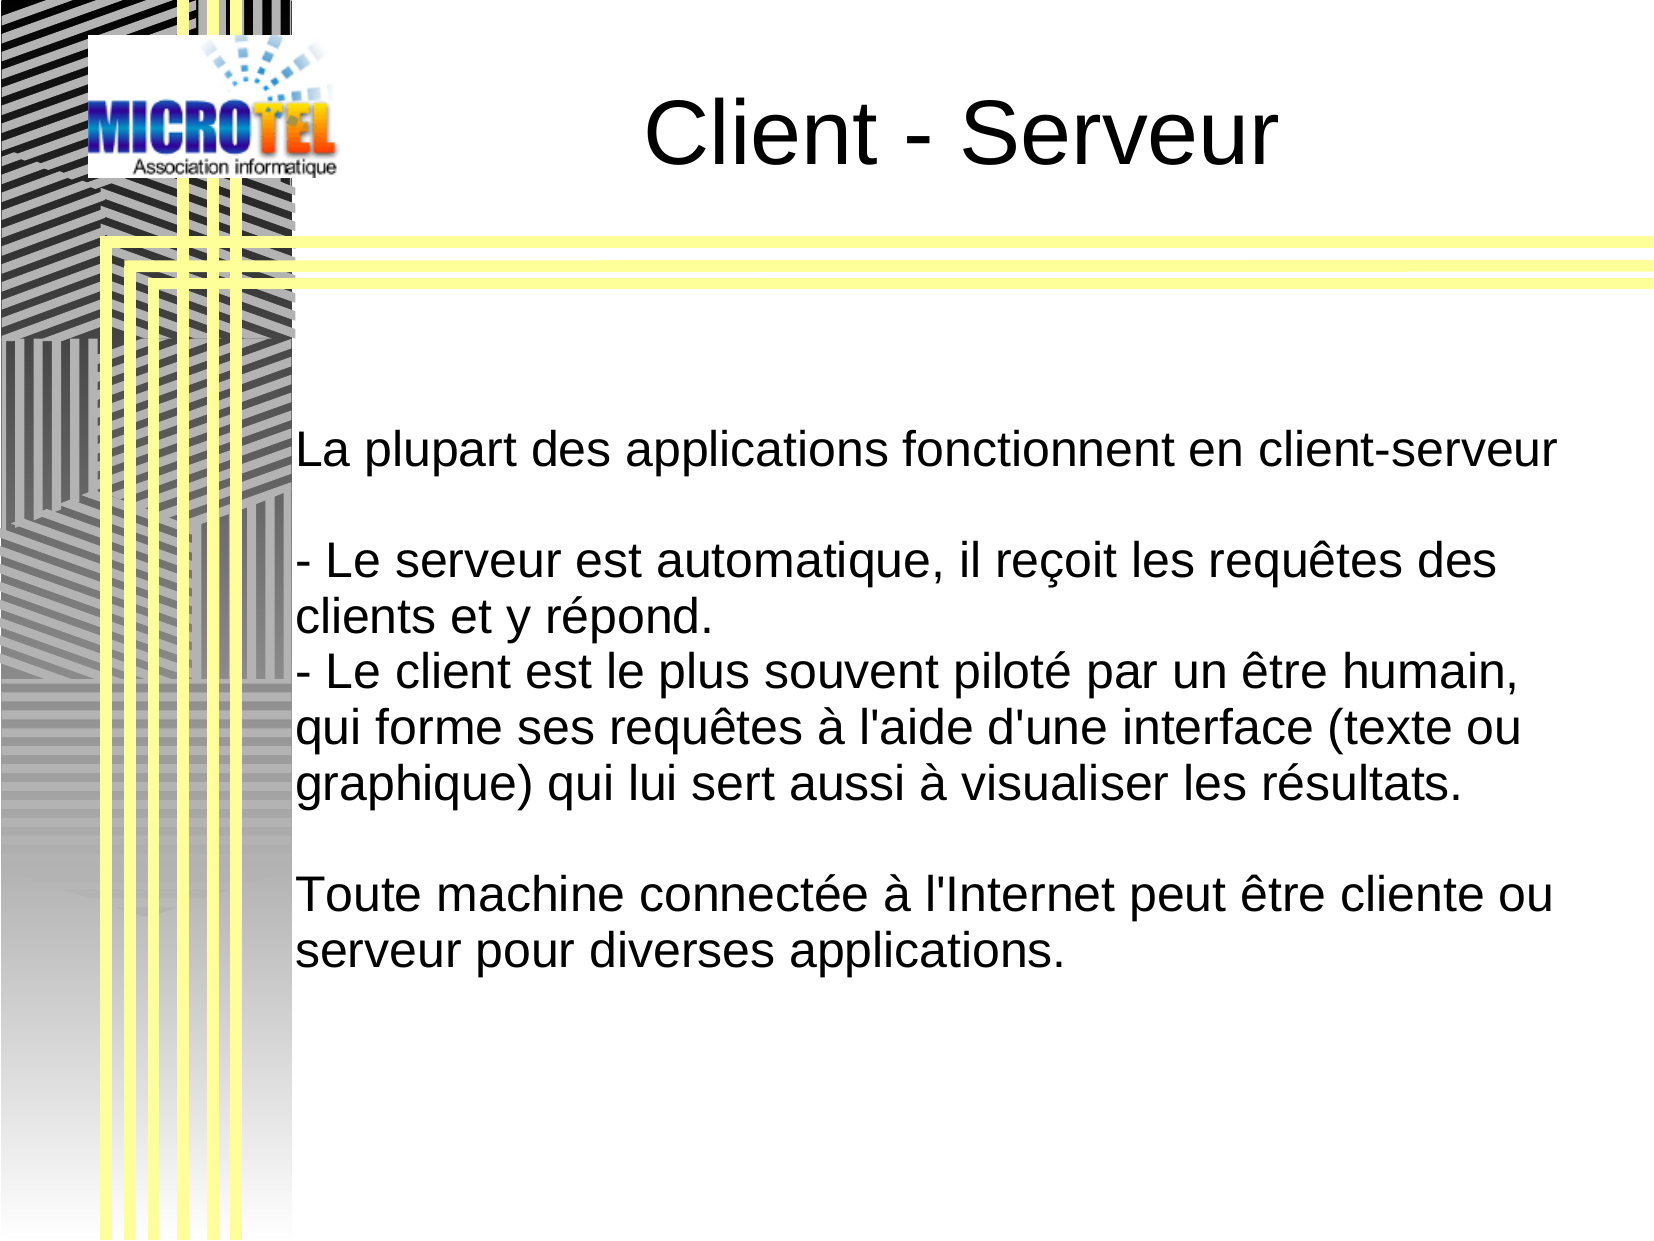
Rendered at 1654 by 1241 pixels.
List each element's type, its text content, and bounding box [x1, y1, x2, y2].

title Client - Serveur [354, 29, 1571, 237]
subtitle La plupart des applications fonctionnent en client-serveur - Le serveur est automatique, il reçoit les requêtes des clients et y répond. - Le client est le plus souvent piloté par un être humain, qui forme ses requêtes à l'aide d'une interface (texte ou graphique) qui lui sert aussi à visualiser les résultats. Toute machine connectée à l'Internet peut être cliente ou serveur pour diverses applications. [295, 290, 1571, 1109]
picture [88, 35, 340, 178]
